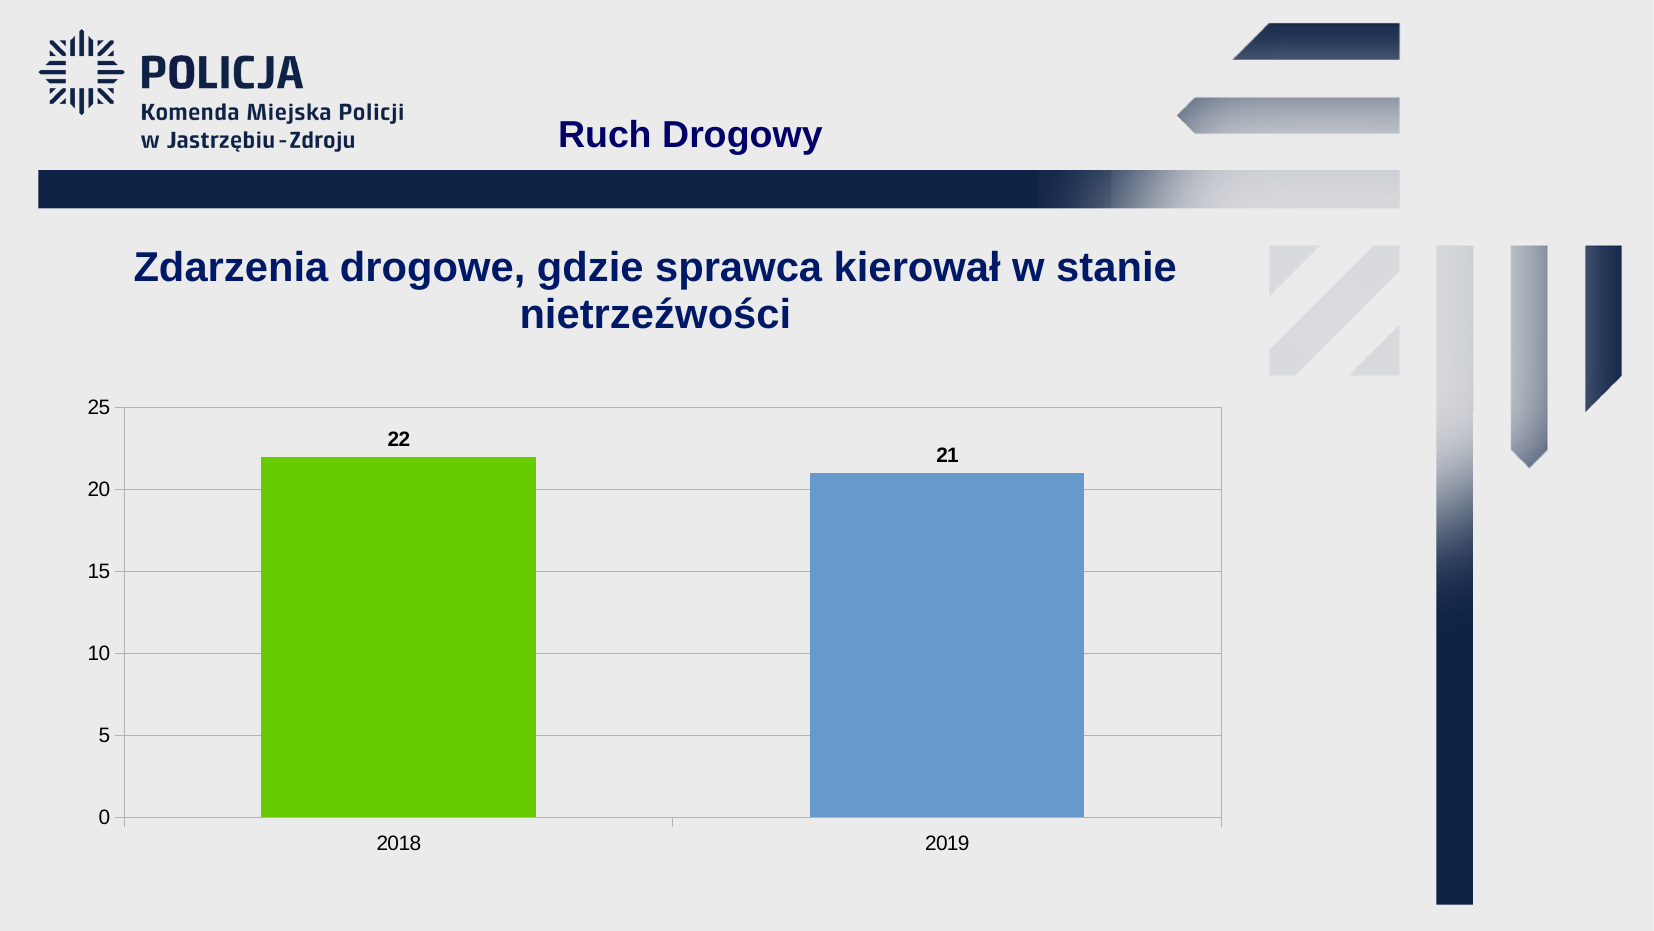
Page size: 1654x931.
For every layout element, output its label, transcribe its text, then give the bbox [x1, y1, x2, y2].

chart [71, 368, 1264, 886]
title Zdarzenia drogowe, gdzie sprawca kierował w stanie nietrzeźwości [47, 212, 1264, 368]
picture [0, 0, 1654, 931]
text_box Ruch Drogowy [543, 106, 838, 164]
